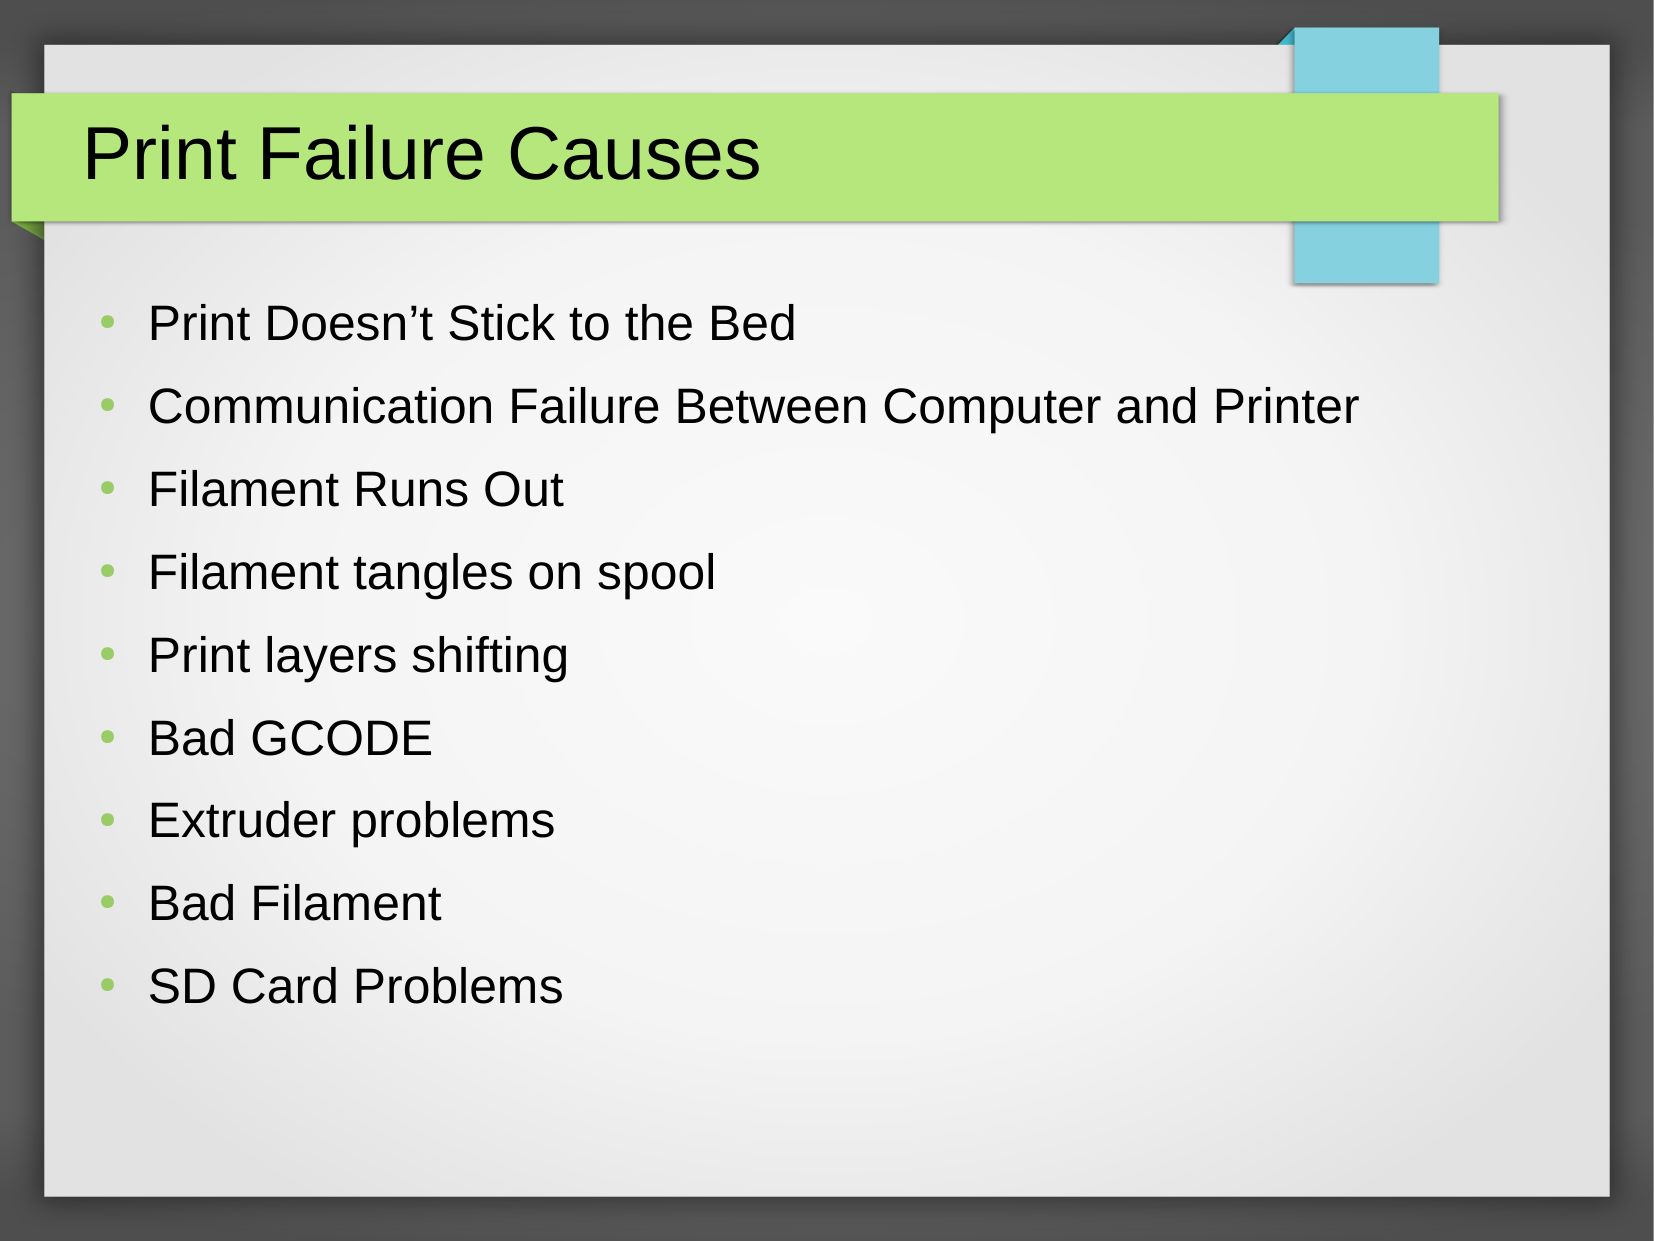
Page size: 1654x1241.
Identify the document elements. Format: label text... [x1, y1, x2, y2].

picture [0, 0, 1654, 1241]
title Print Failure Causes [82, 94, 1264, 213]
list Print Doesn’t Stick to the Bed Communication Failure Between Computer and Printer Filament Runs Out Filament tangles on spool Print layers shifting Bad GCODE Extruder problems Bad Filament SD Card Problems [82, 295, 1571, 1015]
